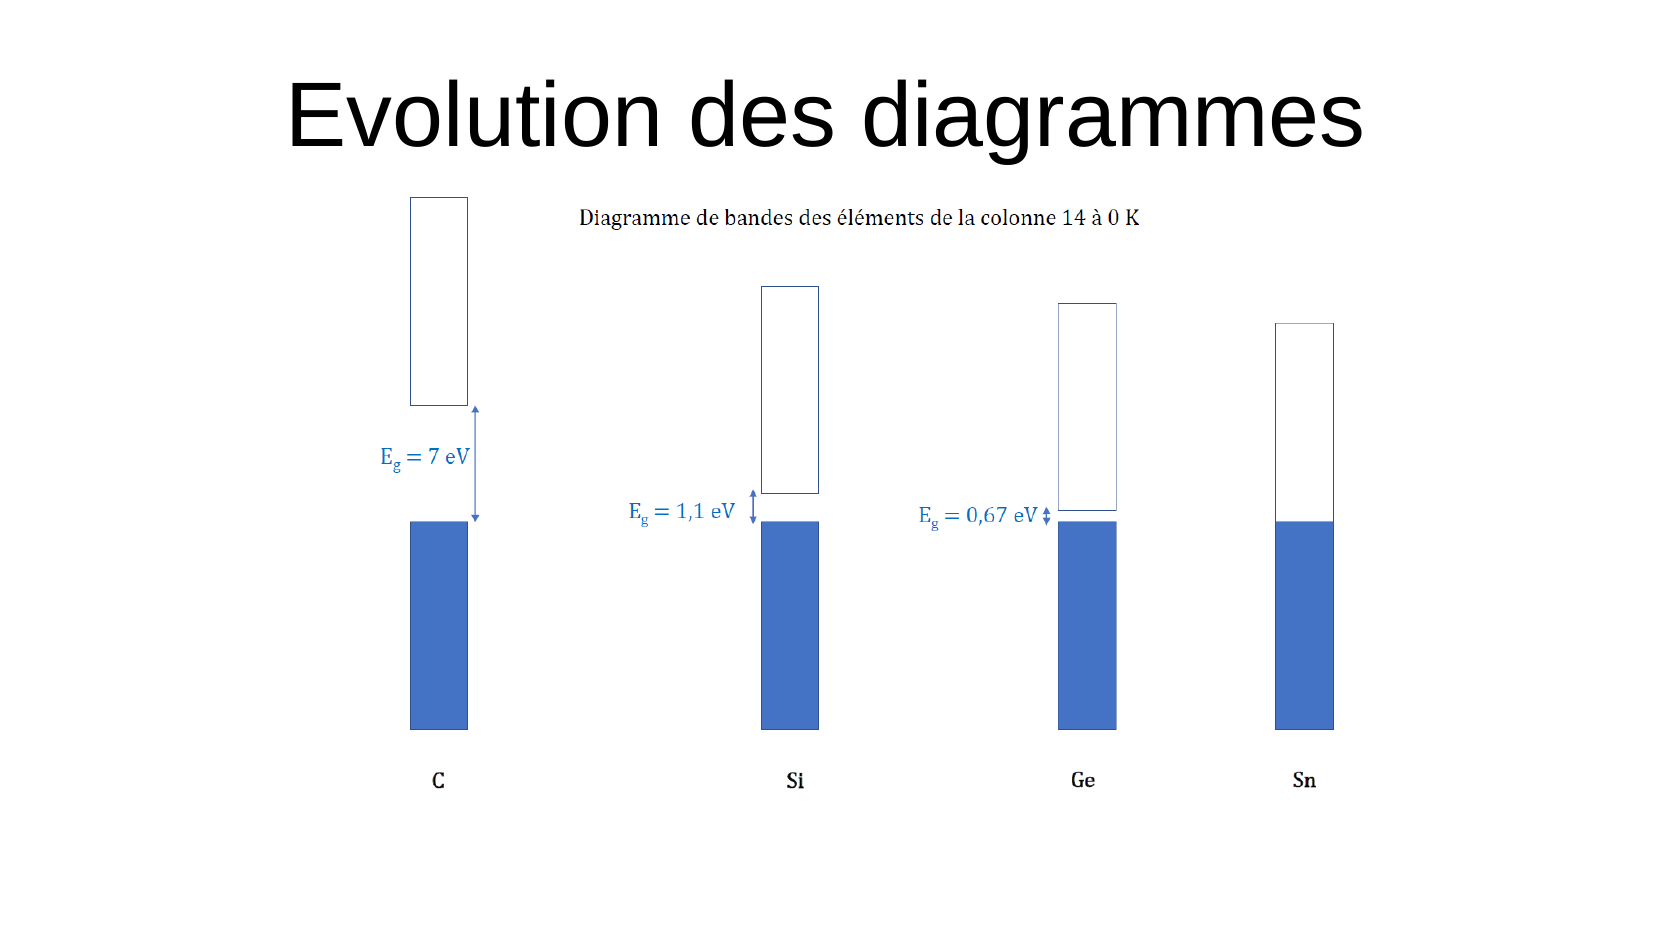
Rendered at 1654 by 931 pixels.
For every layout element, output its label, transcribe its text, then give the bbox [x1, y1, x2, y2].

picture [330, 192, 1362, 821]
title Evolution des diagrammes [82, 37, 1571, 193]
